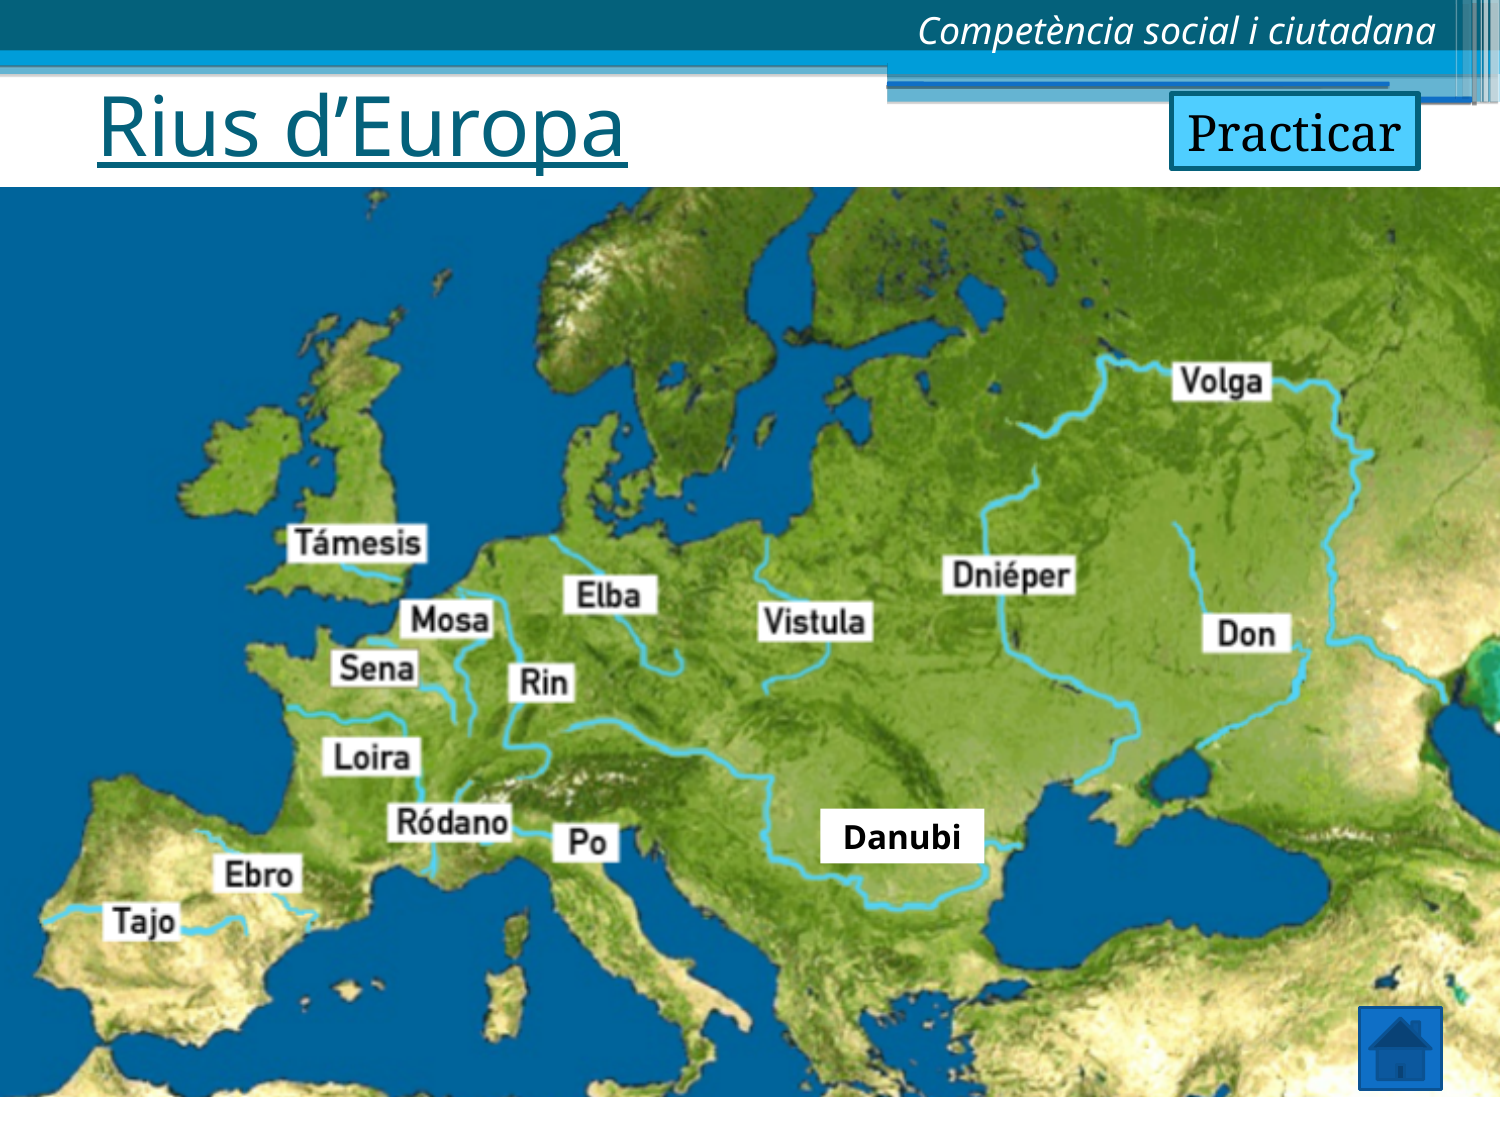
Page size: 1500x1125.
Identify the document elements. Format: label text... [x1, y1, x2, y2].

title Rius d’Europa [82, 35, 1432, 187]
text_box Danubi [820, 808, 985, 864]
text_box Practicar [1171, 93, 1418, 169]
picture [0, 187, 1500, 1097]
text_box Competència social i ciutadana [902, 0, 1465, 60]
text_box [1359, 1007, 1442, 1090]
